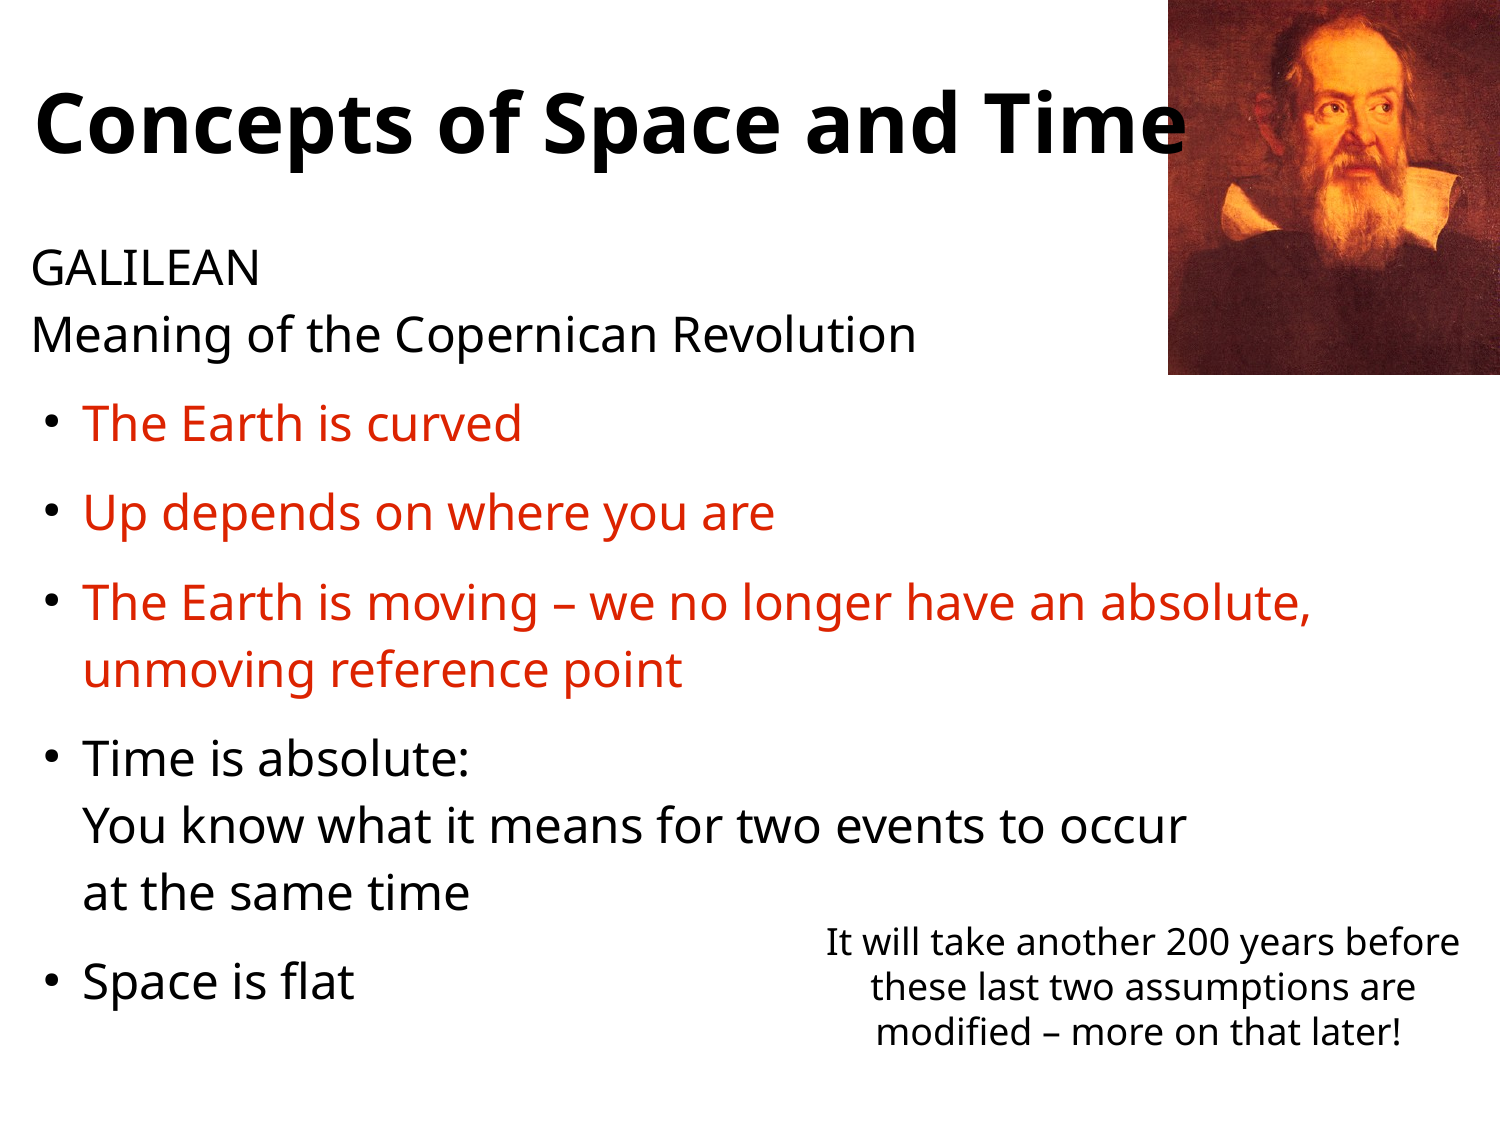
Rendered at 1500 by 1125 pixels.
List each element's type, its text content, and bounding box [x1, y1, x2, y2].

text_box It will take another 200 years before these last two assumptions are modified – more on that later! [802, 910, 1486, 1061]
title Concepts of Space and Time [33, 27, 1471, 215]
list GALILEAN Meaning of the Copernican Revolution The Earth is curved Up depends on where you are The Earth is moving – we no longer have an absolute, unmoving reference point Time is absolute: You know what it means for two events to occur at the same time Space is flat [30, 232, 1471, 1021]
picture [1168, 0, 1500, 375]
